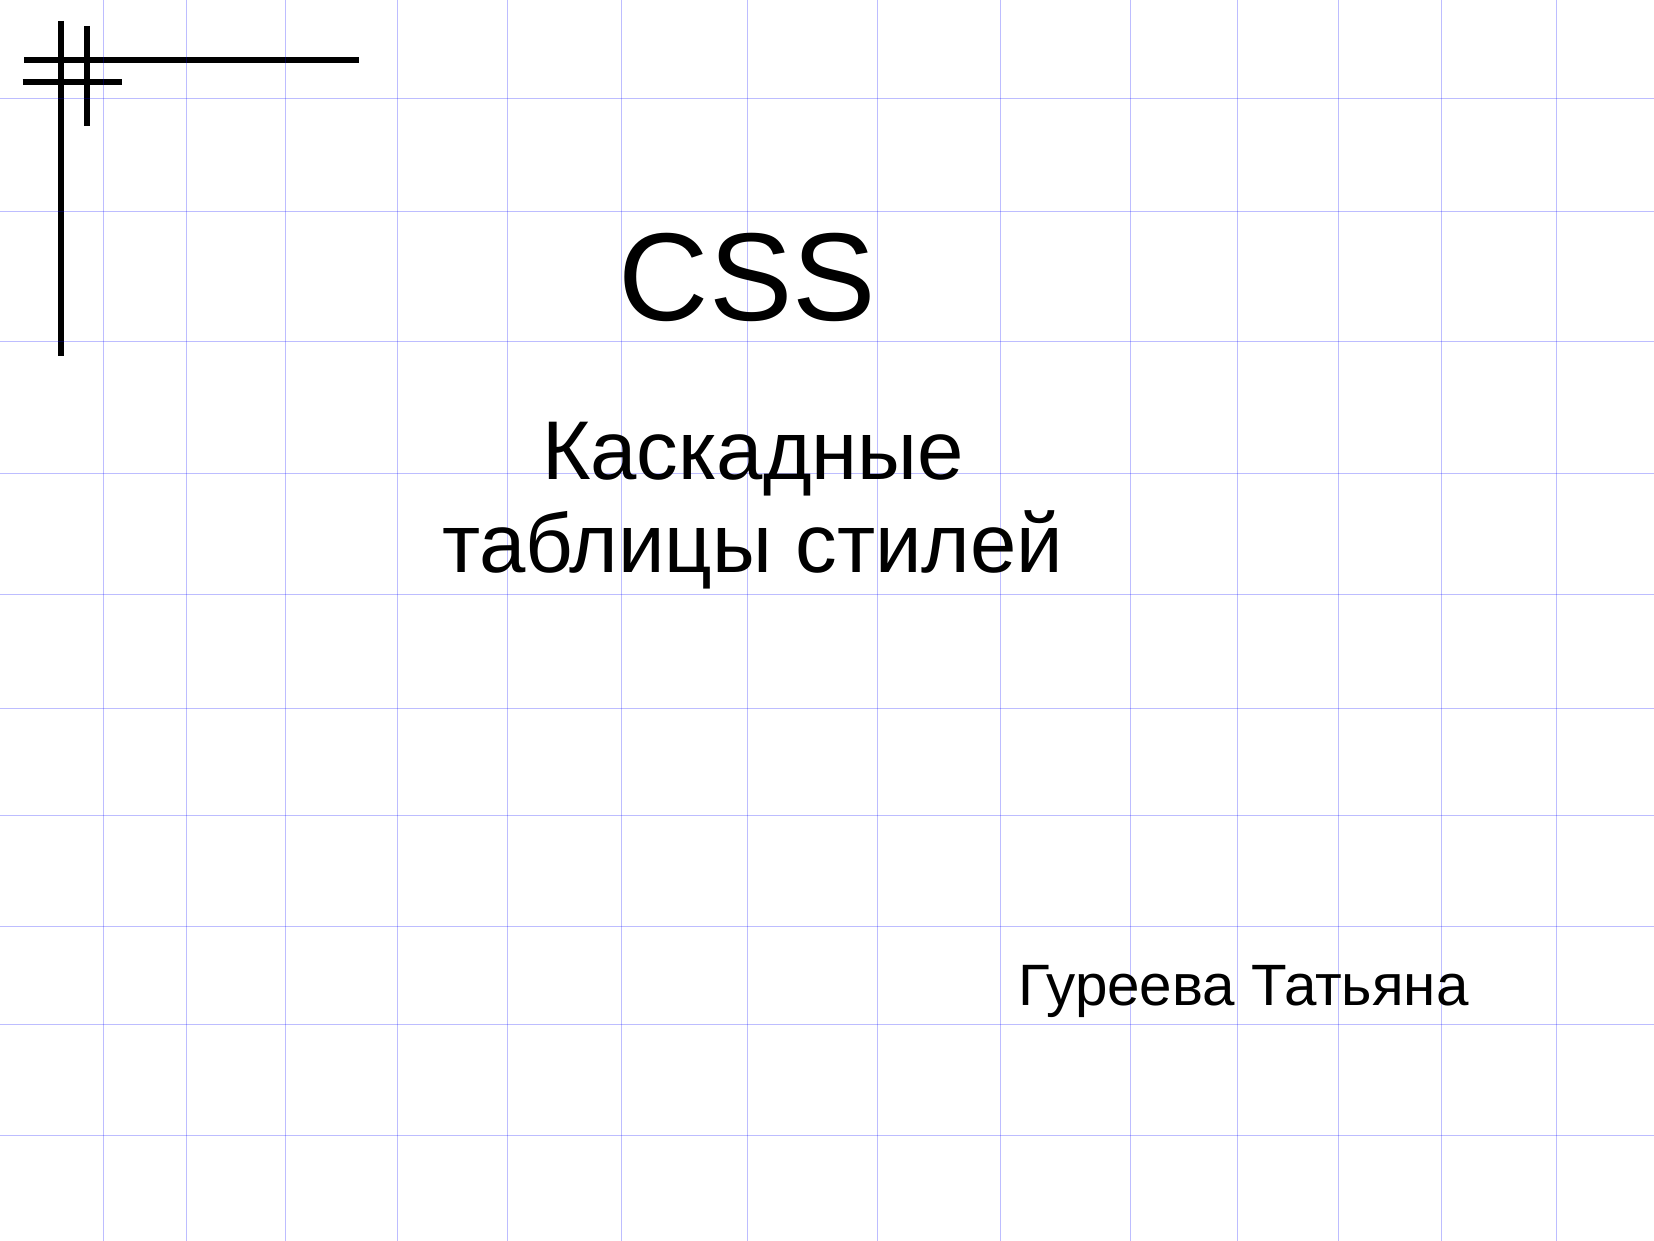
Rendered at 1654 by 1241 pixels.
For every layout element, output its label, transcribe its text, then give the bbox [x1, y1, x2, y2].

text_box CSS [584, 199, 910, 355]
text_box Гуреева Татьяна [1003, 944, 1565, 1025]
text_box Каскадные таблицы стилей [354, 397, 1152, 598]
